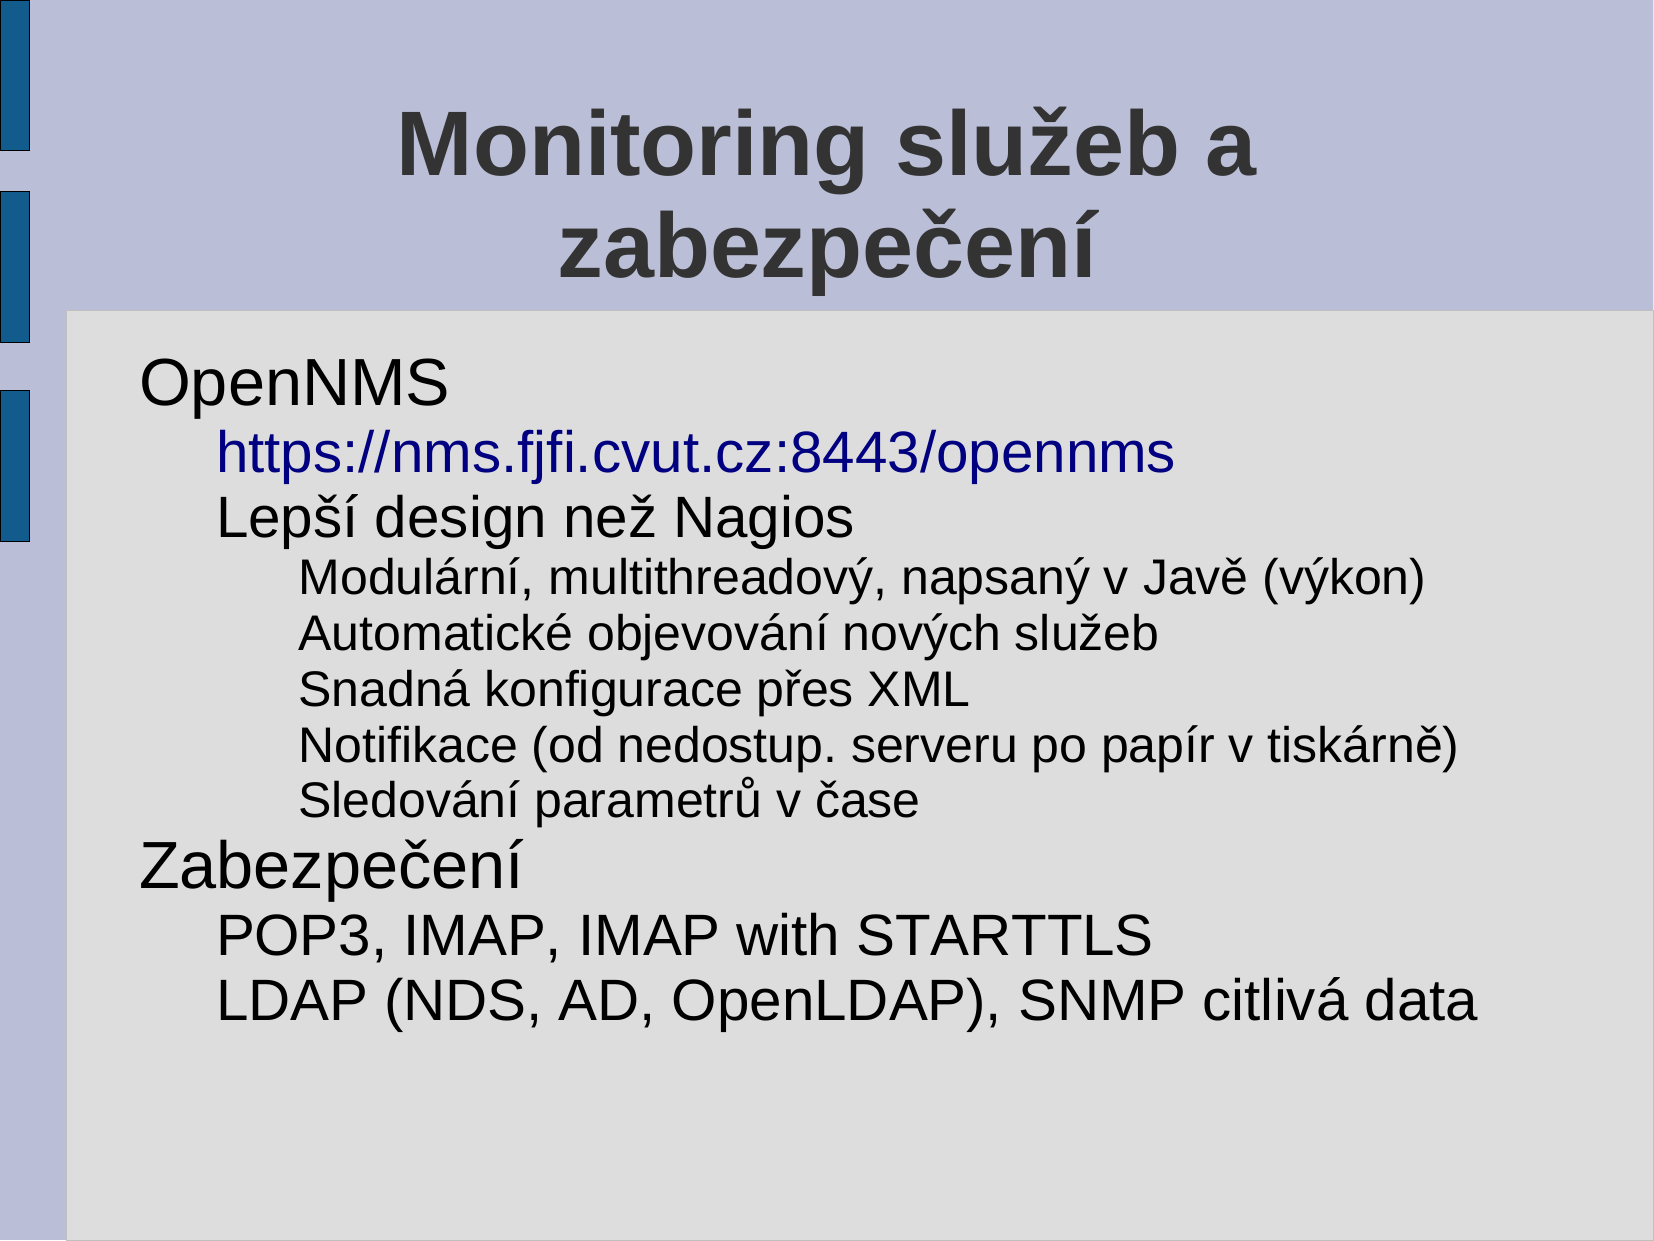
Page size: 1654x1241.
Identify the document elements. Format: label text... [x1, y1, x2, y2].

list OpenNMS https://nms.fjfi.cvut.cz:8443/opennms Lepší design než Nagios Modulární, multithreadový, napsaný v Javě (výkon) Automatické objevování nových služeb Snadná konfigurace přes XML Notifikace (od nedostup. serveru po papír v tiskárně) Sledování parametrů v čase Zabezpečení POP3, IMAP, IMAP with STARTTLS LDAP (NDS, AD, OpenLDAP), SNMP citlivá data [121, 344, 1534, 1127]
title Monitoring služeb a zabezpečení [121, 82, 1534, 308]
